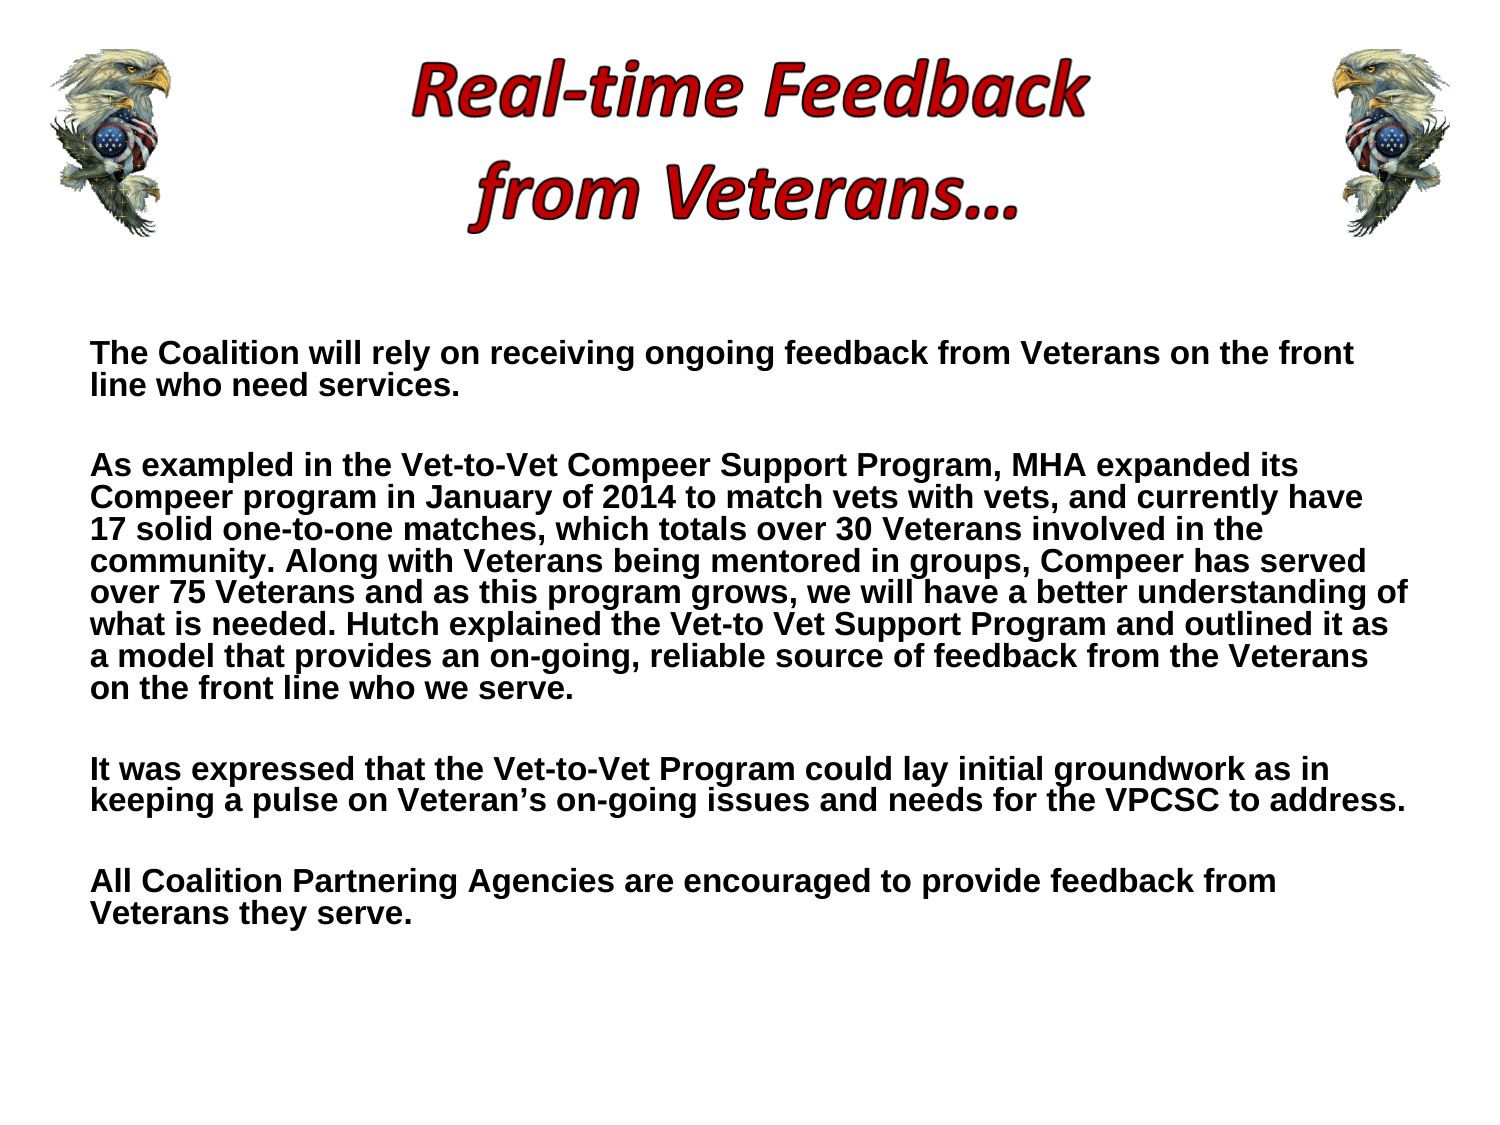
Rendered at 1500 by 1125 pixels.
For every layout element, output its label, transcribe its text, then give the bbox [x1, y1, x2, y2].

text_box The Coalition will rely on receiving ongoing feedback from Veterans on the front line who need services. As exampled in the Vet-to-Vet Compeer Support Program, MHA expanded its Compeer program in January of 2014 to match vets with vets, and currently have 17 solid one-to-one matches, which totals over 30 Veterans involved in the community. Along with Veterans being mentored in groups, Compeer has served over 75 Veterans and as this program grows, we will have a better understanding of what is needed. Hutch explained the Vet-to Vet Support Program and outlined it as a model that provides an on-going, reliable source of feedback from the Veterans on the front line who we serve. It was expressed that the Vet-to-Vet Program could lay initial groundwork as in keeping a pulse on Veteran’s on-going issues and needs for the VPCSC to address. All Coalition Partnering Agencies are encouraged to provide feedback from Veterans they serve. [75, 262, 1426, 1005]
picture [50, 10, 1450, 247]
